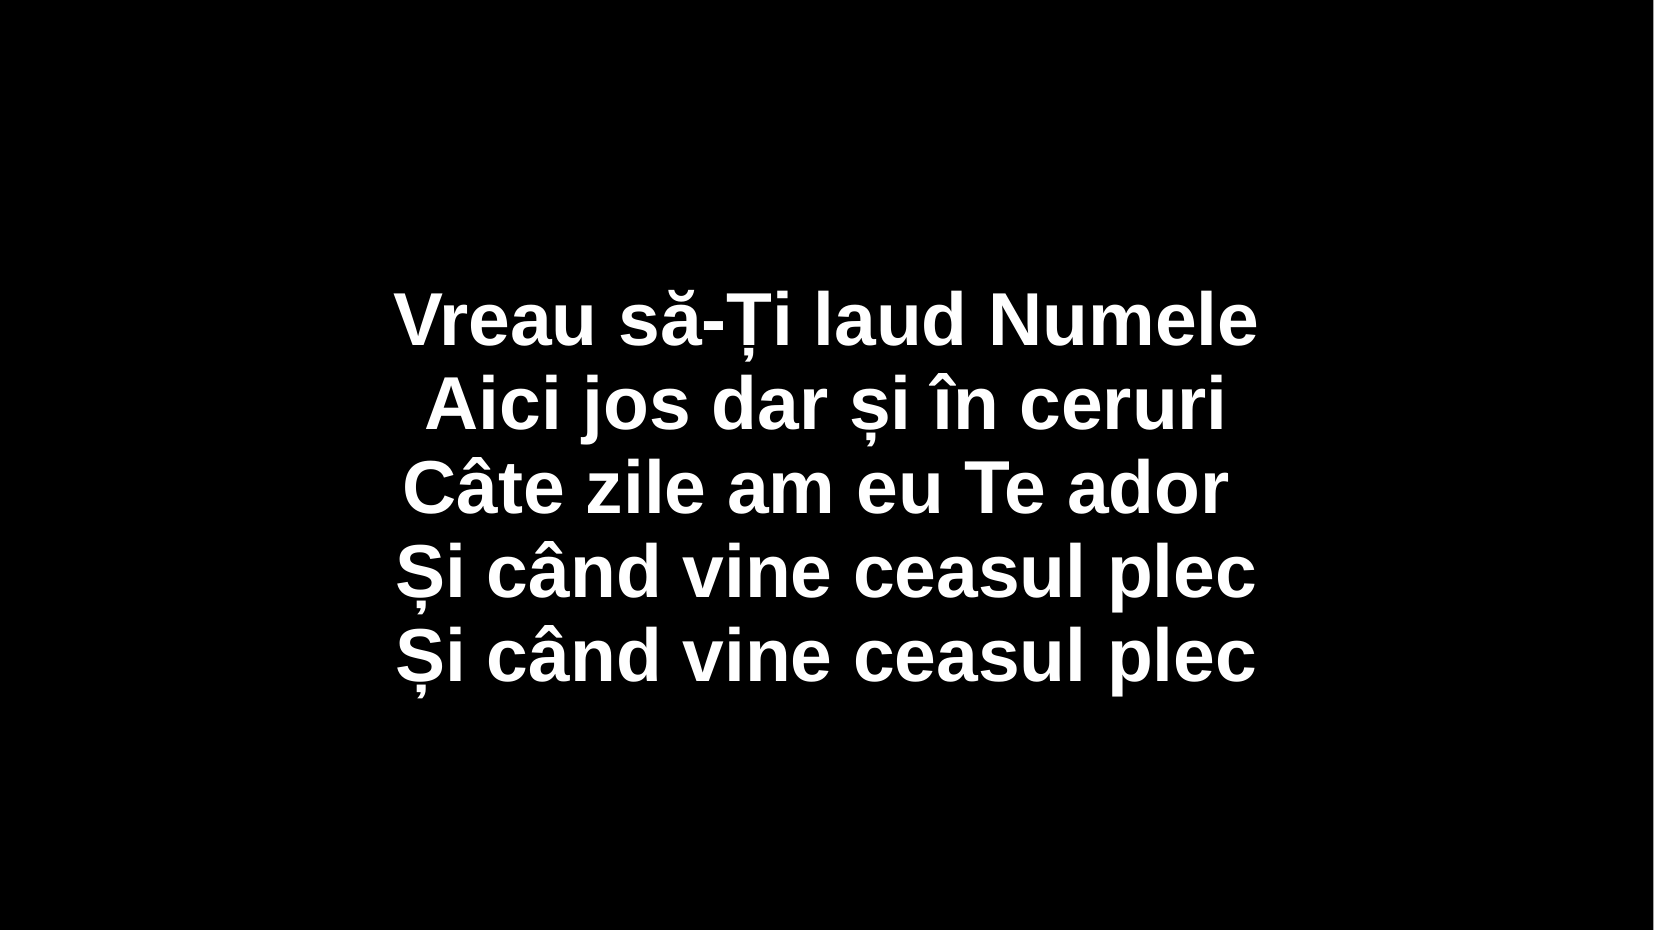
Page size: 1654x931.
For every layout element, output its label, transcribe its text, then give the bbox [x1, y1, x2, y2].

subtitle Vreau să-Ți laud Numele Aici jos dar și în ceruri Câte zile am eu Te ador Și când vine ceasul plec Și când vine ceasul plec [82, 217, 1571, 757]
